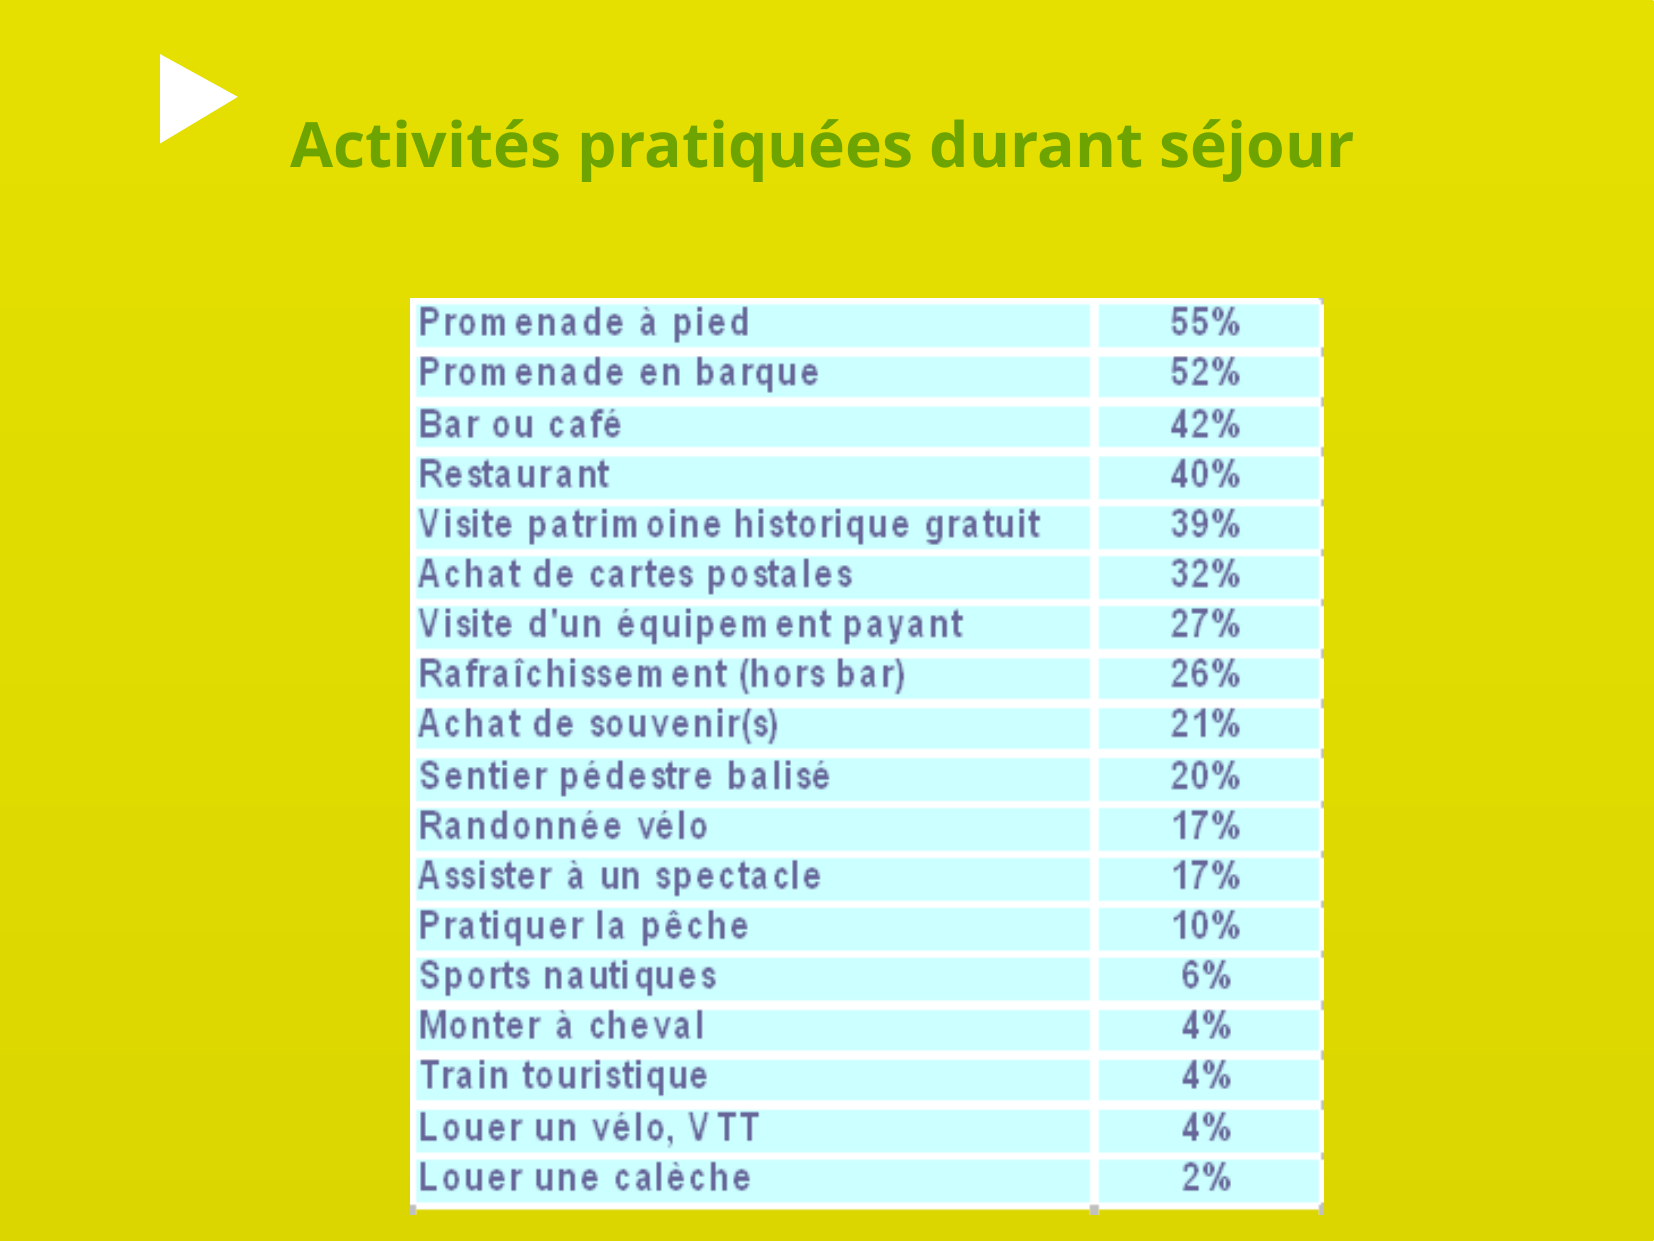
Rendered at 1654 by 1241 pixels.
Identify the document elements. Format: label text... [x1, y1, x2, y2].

chart [410, 298, 1324, 1215]
text_box Activités pratiquées durant séjour [275, 93, 1654, 195]
text_box  [137, 57, 276, 165]
